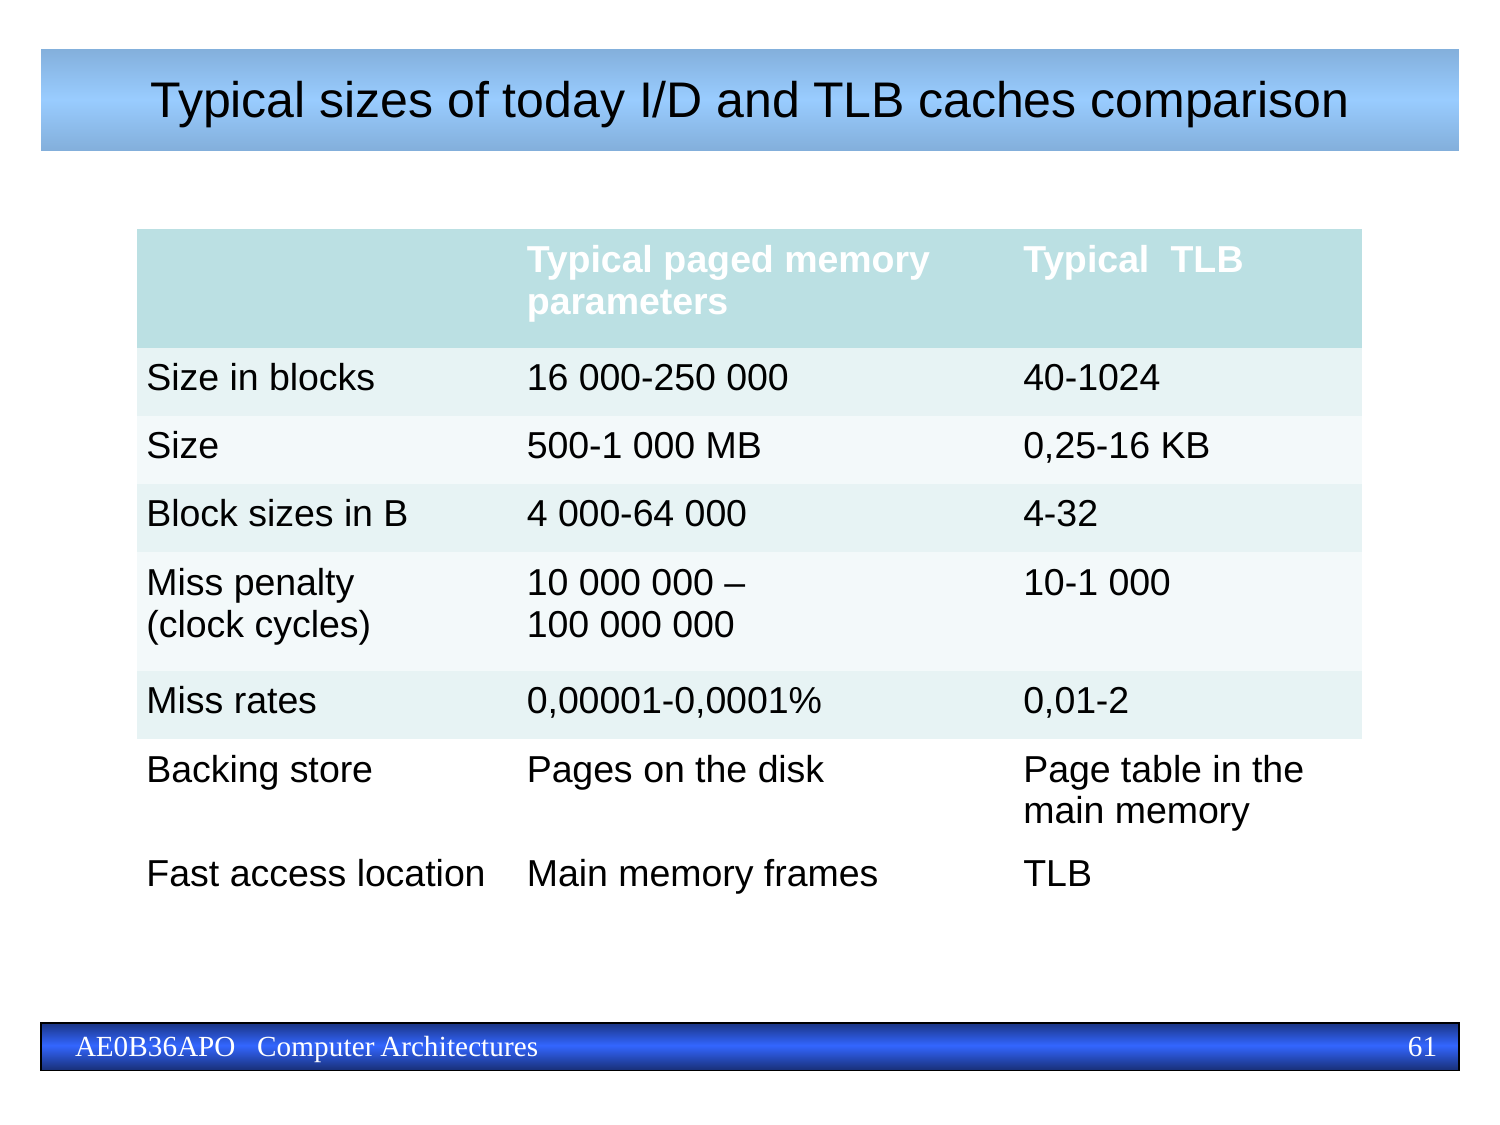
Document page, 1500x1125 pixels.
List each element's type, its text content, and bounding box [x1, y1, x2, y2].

table_cell Size in blocks [137, 348, 518, 416]
table_cell TLB [1014, 844, 1362, 912]
table_header Typical TLB [1014, 229, 1362, 348]
table_cell Fast access location [137, 844, 518, 912]
table_header [137, 229, 518, 348]
table_cell 4 000-64 000 [518, 484, 1014, 552]
title Typical sizes of today I/D and TLB caches comparison [41, 49, 1459, 151]
table_cell 10 000 000 – 100 000 000 [518, 552, 1014, 671]
table_cell 40-1024 [1014, 348, 1362, 416]
table_cell 10-1 000 [1014, 552, 1362, 671]
table_cell 500-1 000 MB [518, 416, 1014, 484]
table_cell Main memory frames [518, 844, 1014, 912]
table_cell Size [137, 416, 518, 484]
table_cell Miss rates [137, 671, 518, 739]
table_cell Backing store [137, 739, 518, 844]
table_cell 0,01-2 [1014, 671, 1362, 739]
table_cell 16 000-250 000 [518, 348, 1014, 416]
table_cell 0,25-16 KB [1014, 416, 1362, 484]
table_cell Block sizes in B [137, 484, 518, 552]
table_cell Miss penalty (clock cycles) [137, 552, 518, 671]
table_cell Page table in the main memory [1014, 739, 1362, 844]
table_cell 4-32 [1014, 484, 1362, 552]
table_cell Pages on the disk [518, 739, 1014, 844]
table_header Typical paged memory parameters [518, 229, 1014, 348]
table_cell 0,00001-0,0001% [518, 671, 1014, 739]
